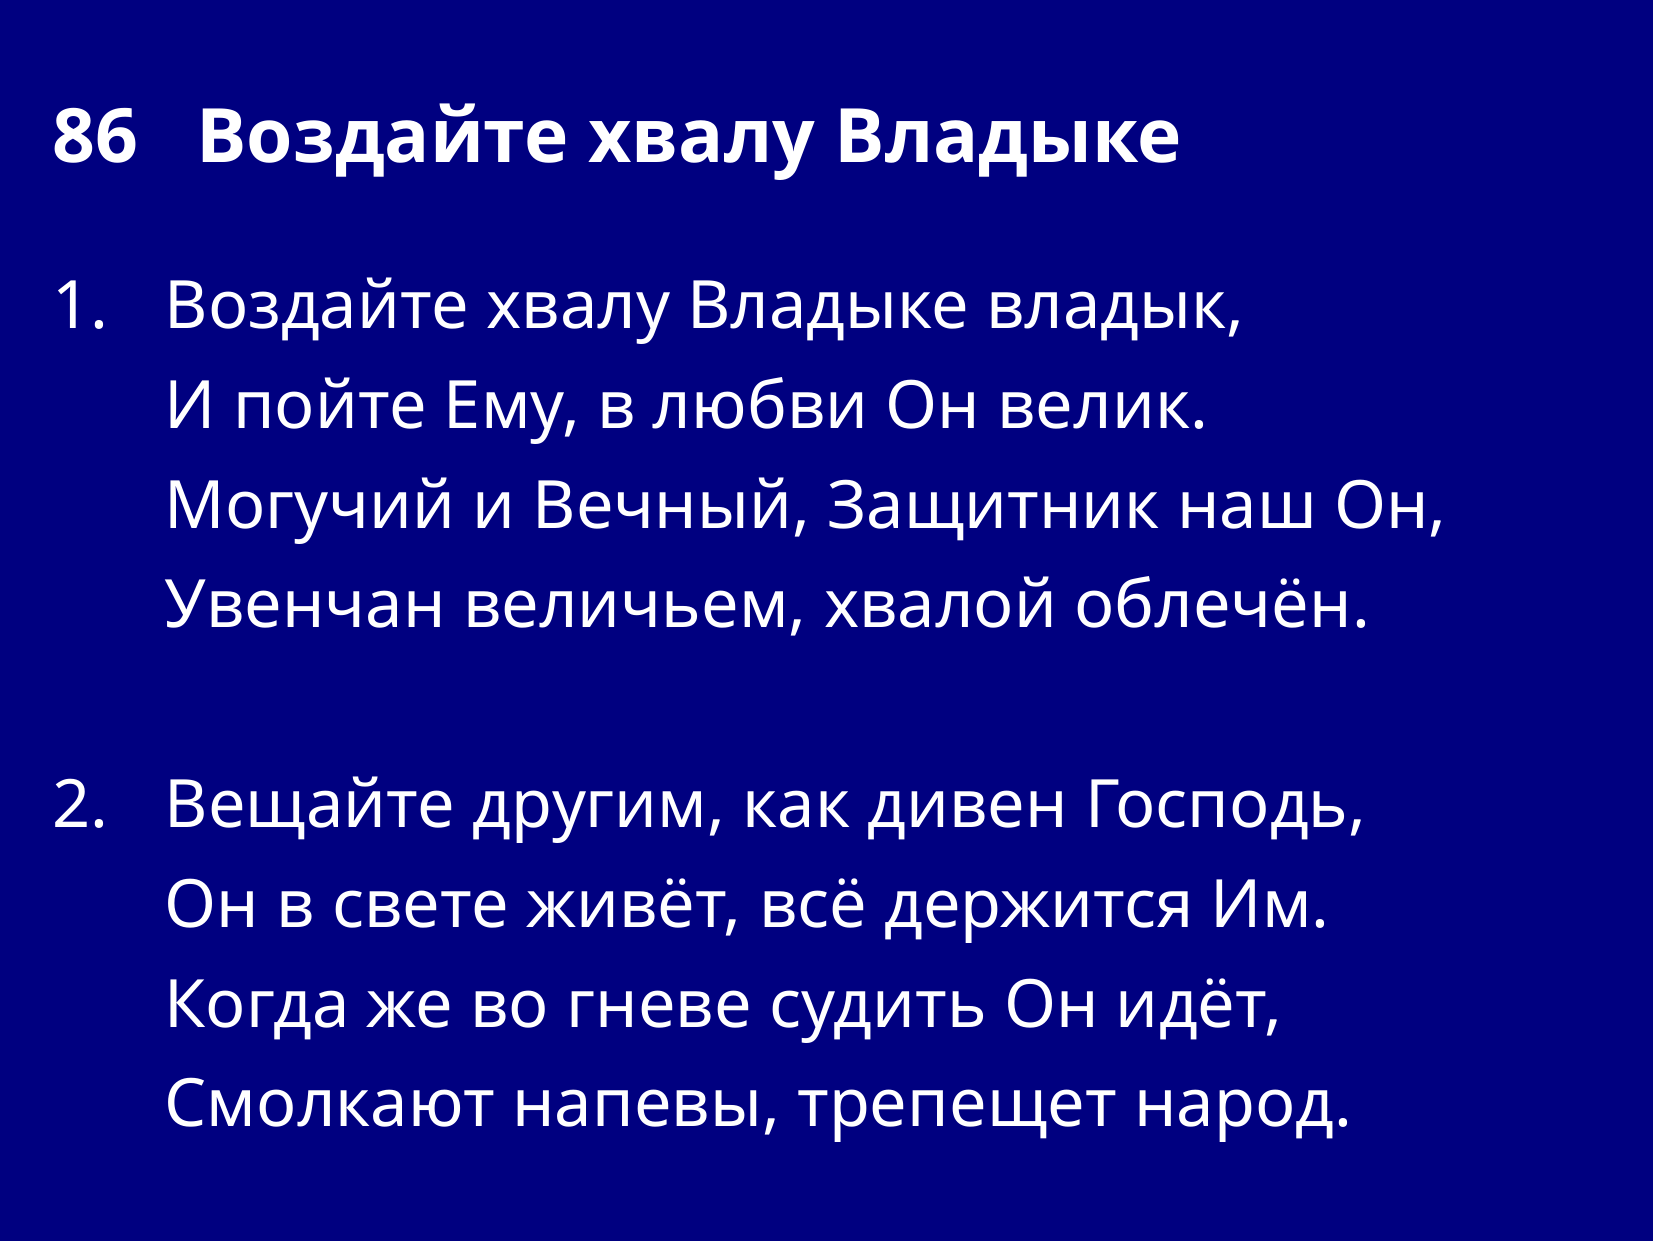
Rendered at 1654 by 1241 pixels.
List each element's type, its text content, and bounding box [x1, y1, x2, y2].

text_box 86 Воздайте хвалу Владыке [37, 75, 1576, 188]
text_box 1. Воздайте хвалу Владыке владык, И пойте Ему, в любви Он велик. Могучий и Вечный, Защитник наш Он, Увенчан величьем, хвалой облечён. 2. Вещайте другим, как дивен Господь, Он в свете живёт, всё держится Им. Когда же во гневе судить Он идёт, Смолкают напевы, трепещет народ. [37, 150, 1653, 1163]
